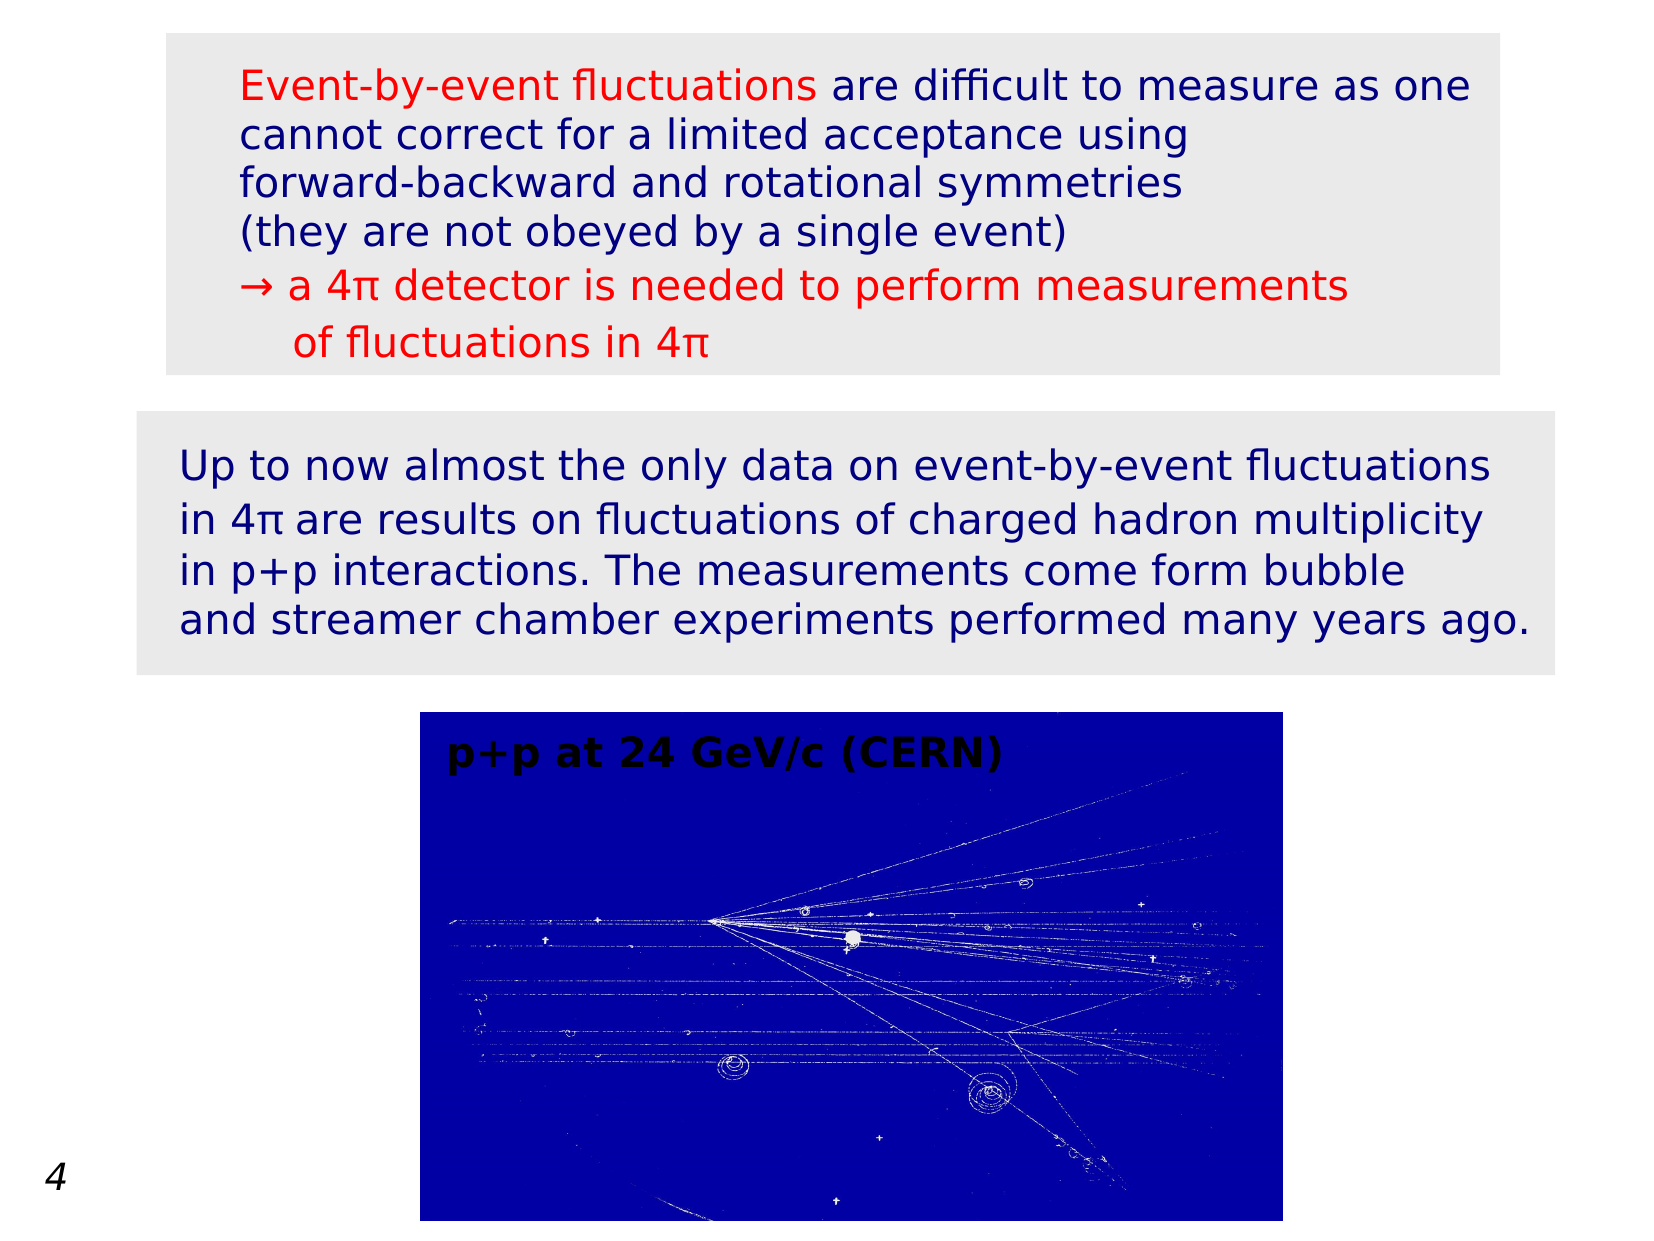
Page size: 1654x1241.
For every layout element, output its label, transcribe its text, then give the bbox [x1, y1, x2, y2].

text_box Event-by-event fluctuations are difficult to measure as one cannot correct for a limited acceptance using forward-backward and rotational symmetries (they are not obeyed by a single event) → a 4π detector is needed to perform measurements of fluctuations in 4π [239, 62, 1473, 360]
text_box [136, 411, 1556, 676]
picture [420, 712, 1283, 1222]
text_box p+p at 24 GeV/c (CERN) [445, 728, 1005, 778]
text_box [166, 33, 1501, 376]
text_box Up to now almost the only data on event-by-event fluctuations in 4π are results on fluctuations of charged hadron multiplicity in p+p interactions. The measurements come form bubble and streamer chamber experiments performed many years ago. [178, 441, 1532, 639]
